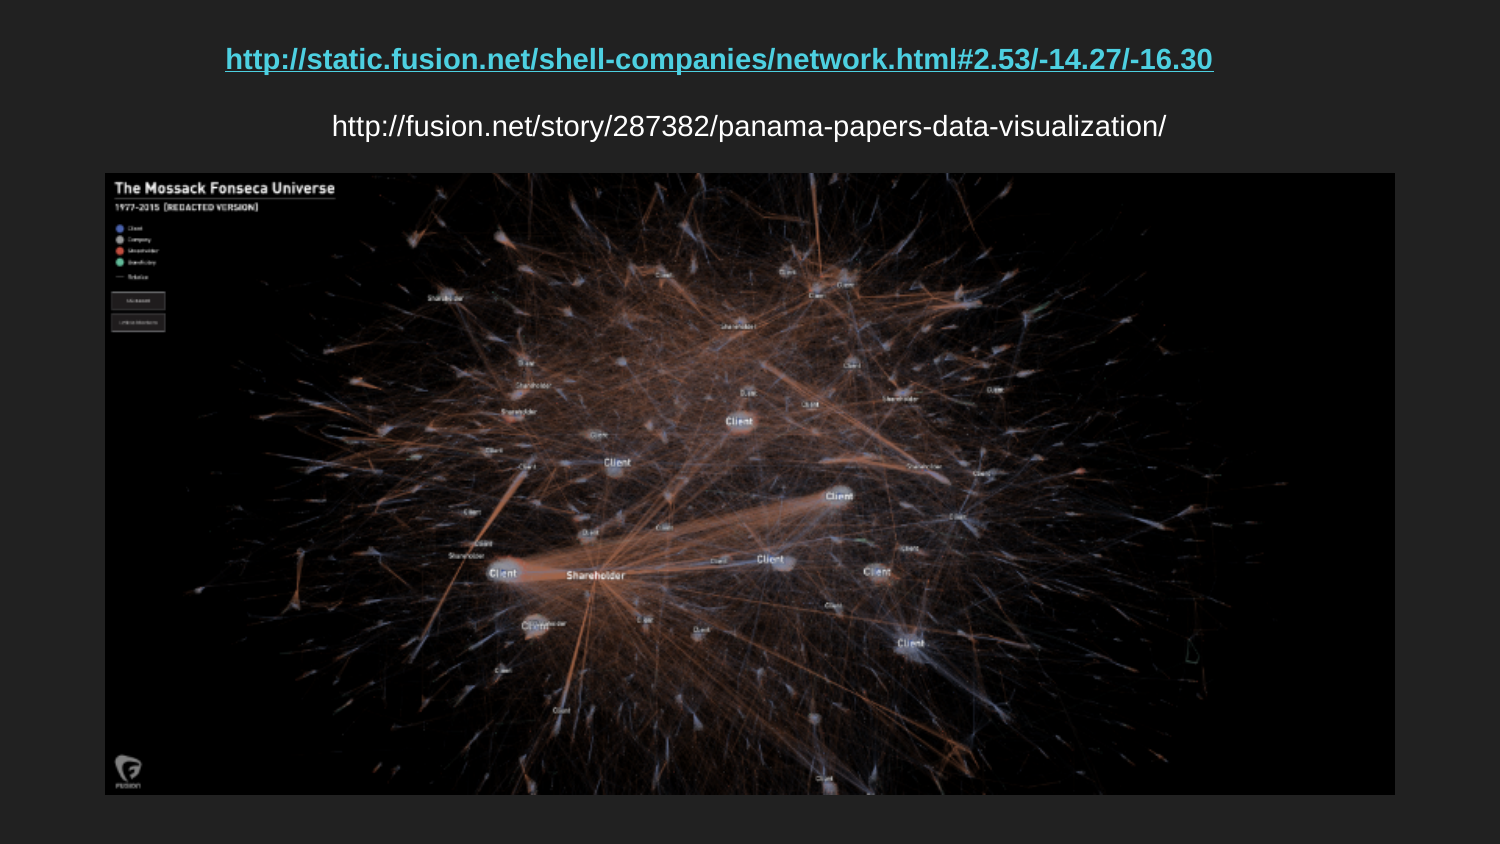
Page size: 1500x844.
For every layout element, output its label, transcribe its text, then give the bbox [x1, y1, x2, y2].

text_box http://static.fusion.net/shell-companies/network.html#2.53/-14.27/-16.30 [0, 0, 1440, 87]
picture [105, 173, 1395, 795]
text_box http://fusion.net/story/287382/panama-papers-data-visualization/ [0, 87, 1500, 162]
